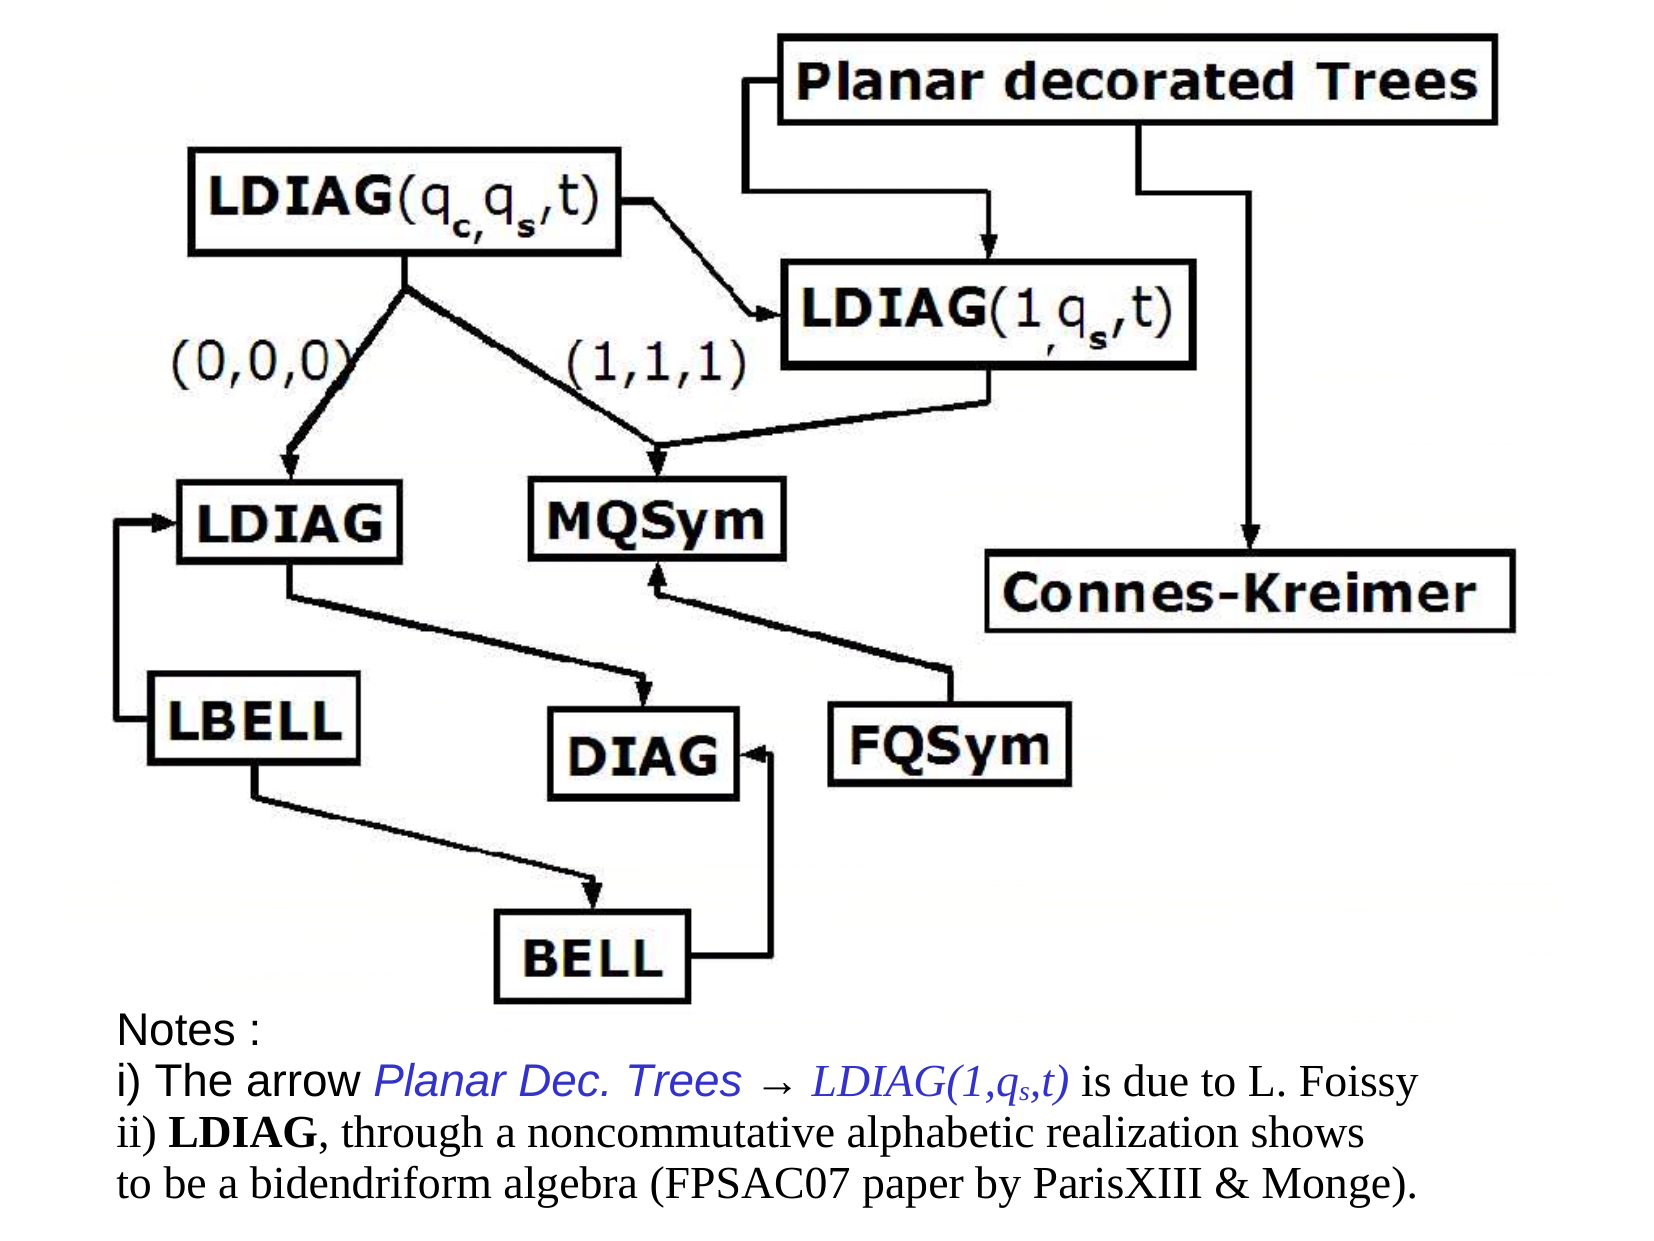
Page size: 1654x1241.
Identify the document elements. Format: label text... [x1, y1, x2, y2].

text_box Notes : i) The arrow Planar Dec. Trees → LDIAG(1,qs,t) is due to L. Foissy ii) LDIAG, through a noncommutative alphabetic realization shows to be a bidendriform algebra (FPSAC07 paper by ParisXIII & Monge). [101, 996, 1570, 1231]
picture [65, 0, 1558, 1035]
